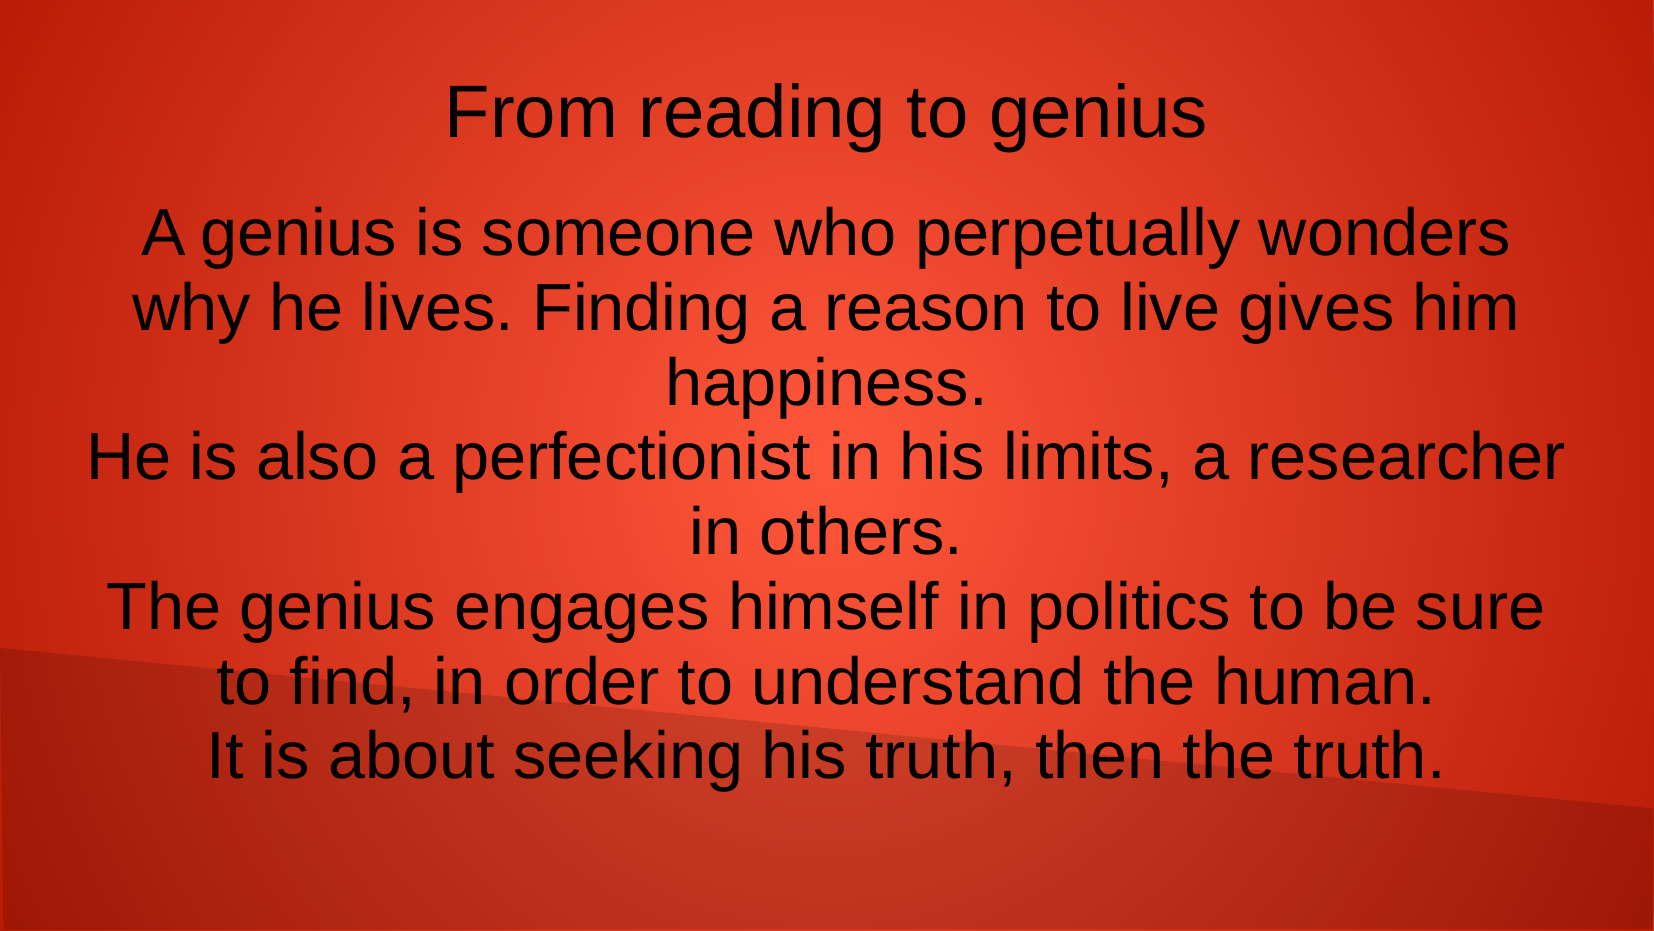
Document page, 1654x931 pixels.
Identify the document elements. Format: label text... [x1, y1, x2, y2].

title From reading to genius [82, 35, 1571, 189]
subtitle A genius is someone who perpetually wonders why he lives. Finding a reason to live gives him happiness. He is also a perfectionist in his limits, a researcher in others. The genius engages himself in politics to be sure to find, in order to understand the human. It is about seeking his truth, then the truth. [82, 195, 1571, 794]
